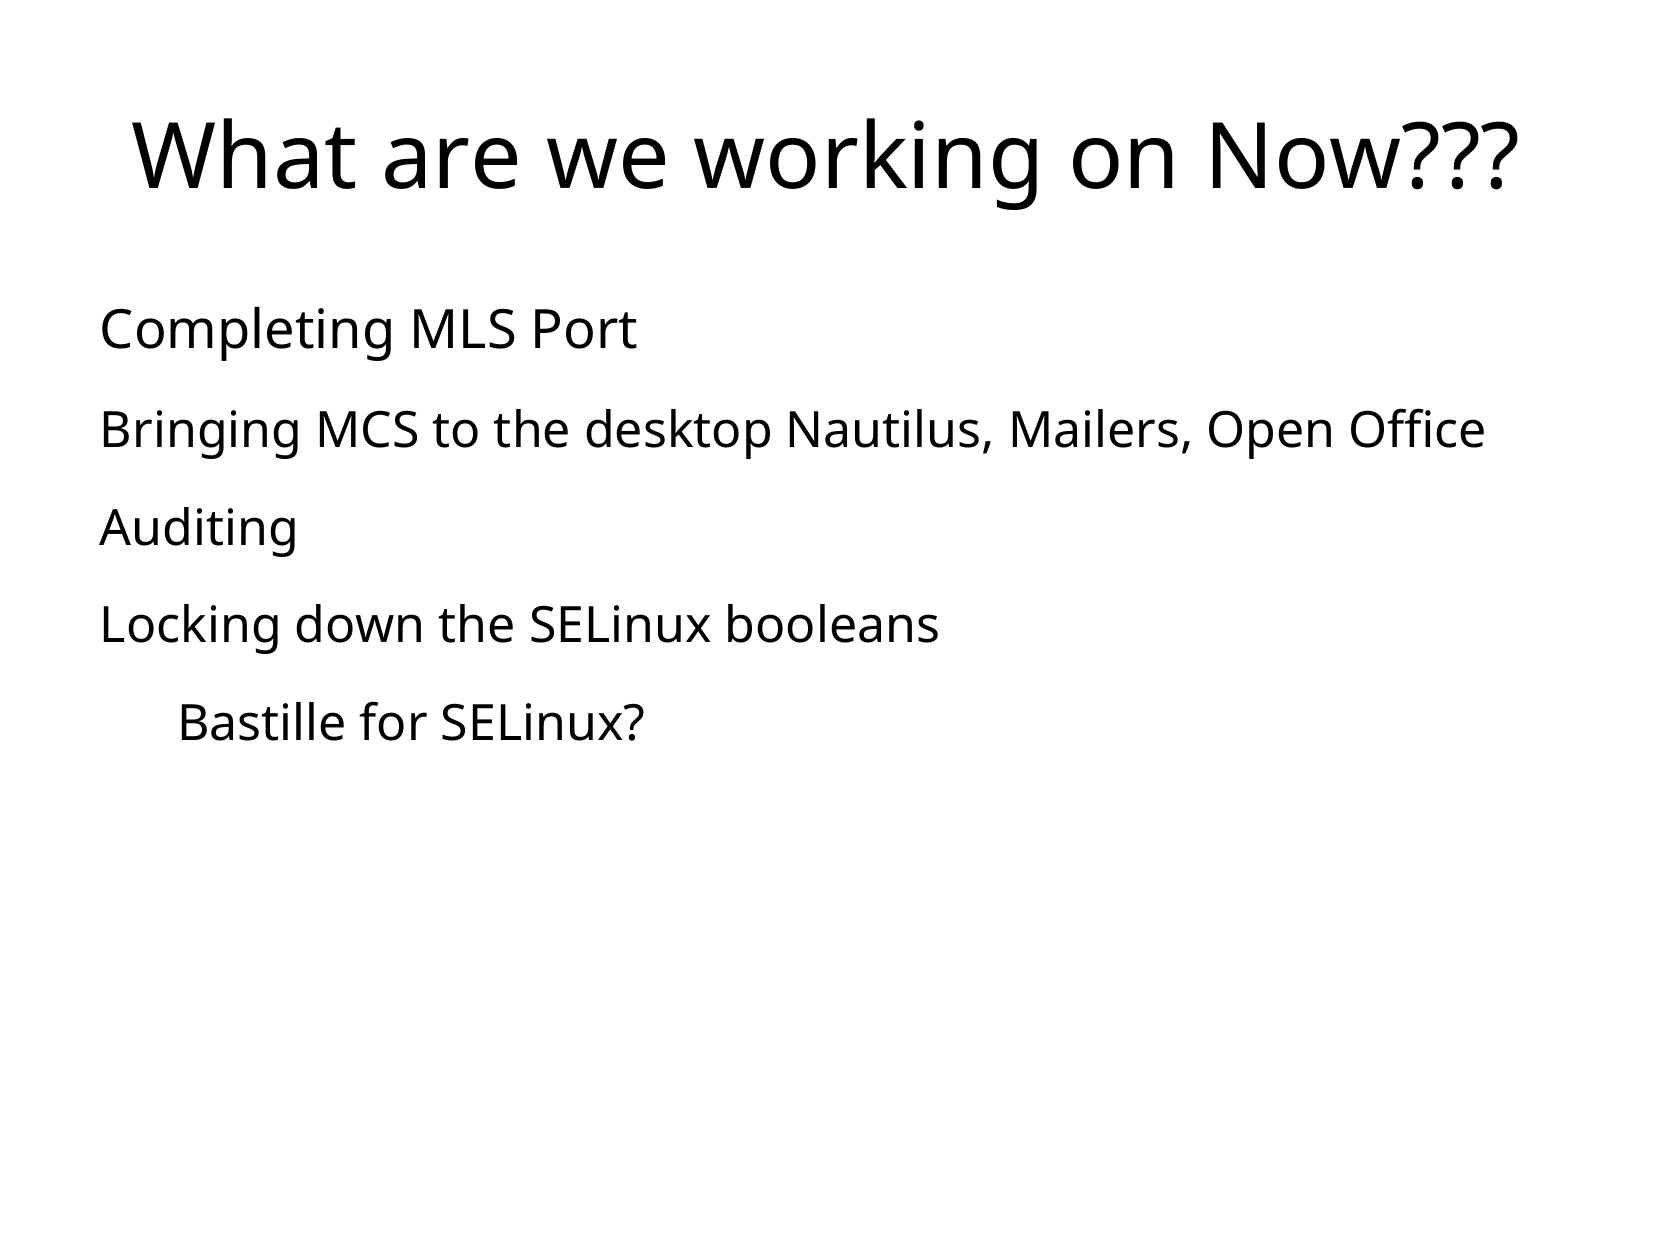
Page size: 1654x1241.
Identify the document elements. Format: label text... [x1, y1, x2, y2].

title What are we working on Now??? [82, 49, 1571, 257]
list Completing MLS Port Bringing MCS to the desktop Nautilus, Mailers, Open Office Auditing Locking down the SELinux booleans Bastille for SELinux? [82, 290, 1571, 1094]
